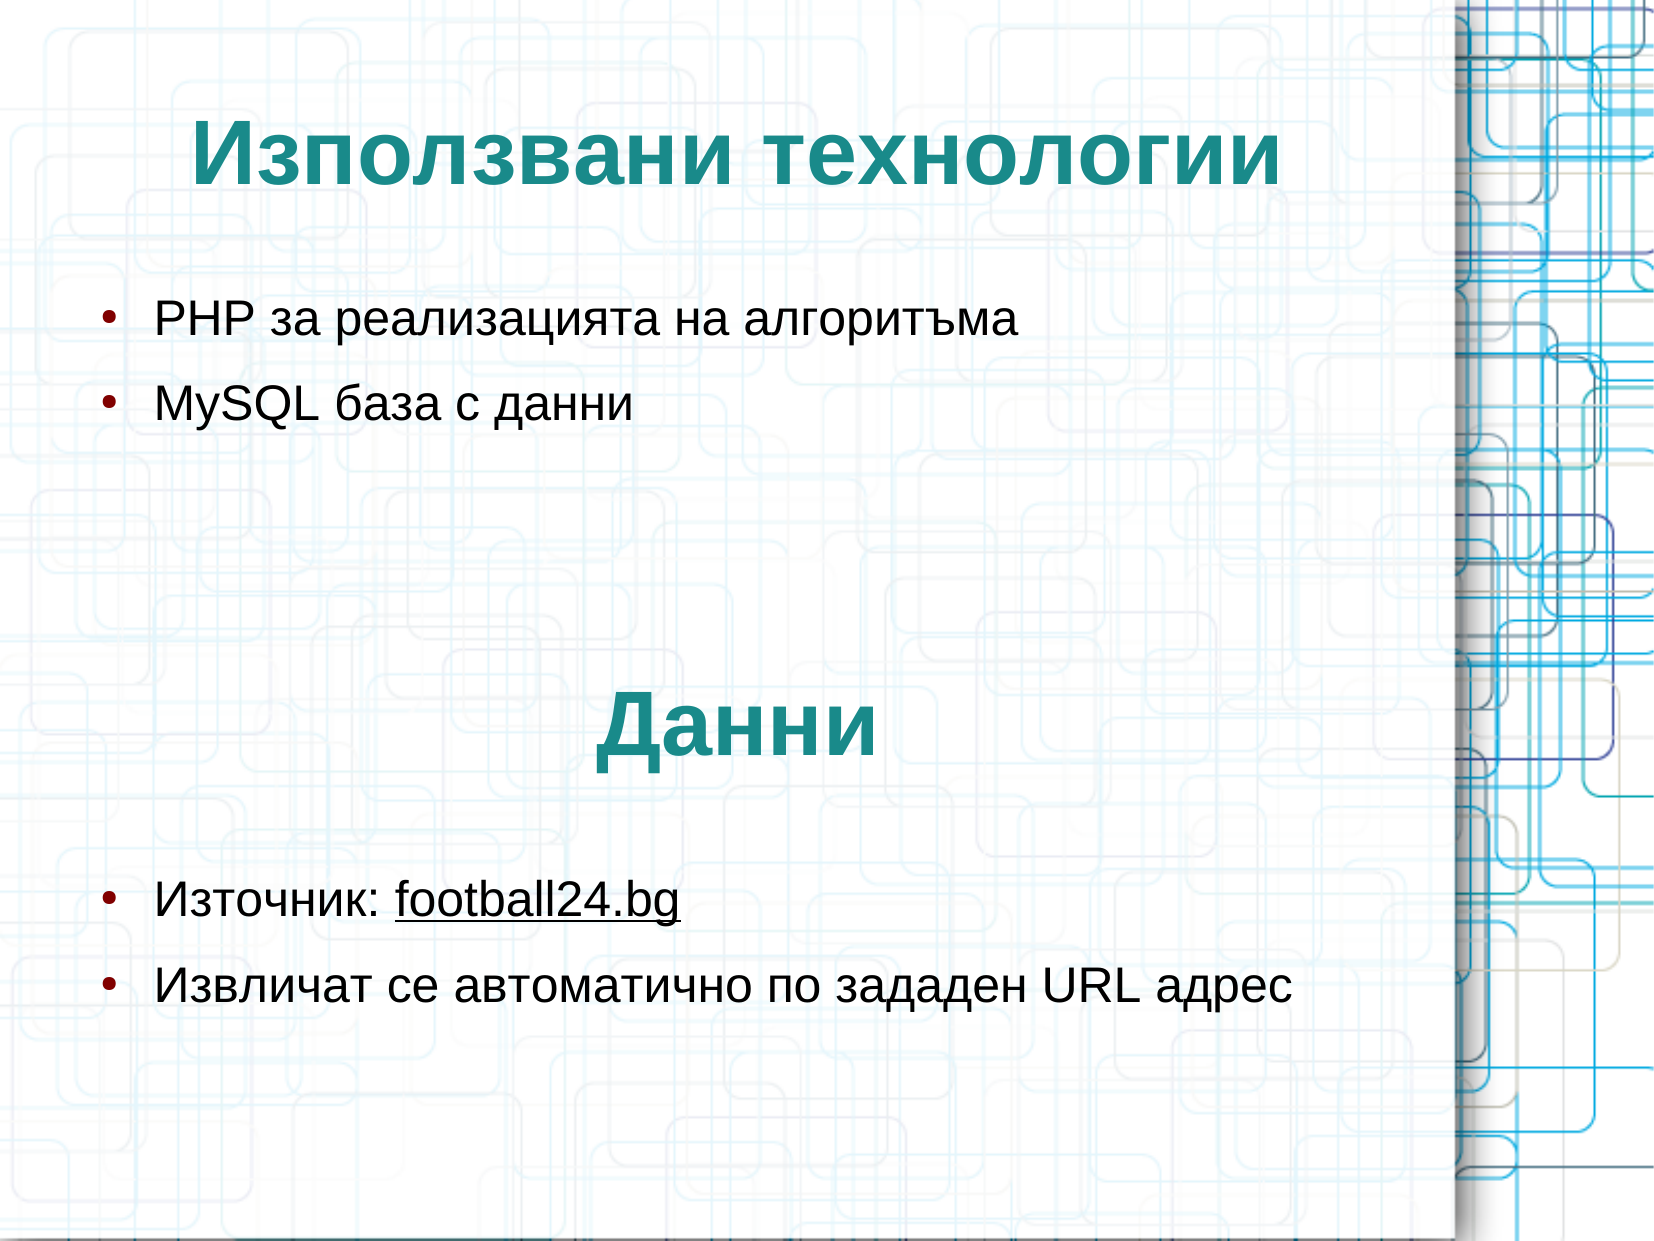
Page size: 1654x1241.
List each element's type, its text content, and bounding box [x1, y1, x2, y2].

title Използвани технологии [59, 49, 1418, 257]
picture [0, 0, 1654, 1241]
list PHP за реализацията на алгоритъма MySQL база с данни [82, 290, 1418, 556]
list Източник: football24.bg Извличат се автоматично по зададен URL адрес [82, 786, 1418, 1052]
title Данни [59, 619, 1418, 827]
